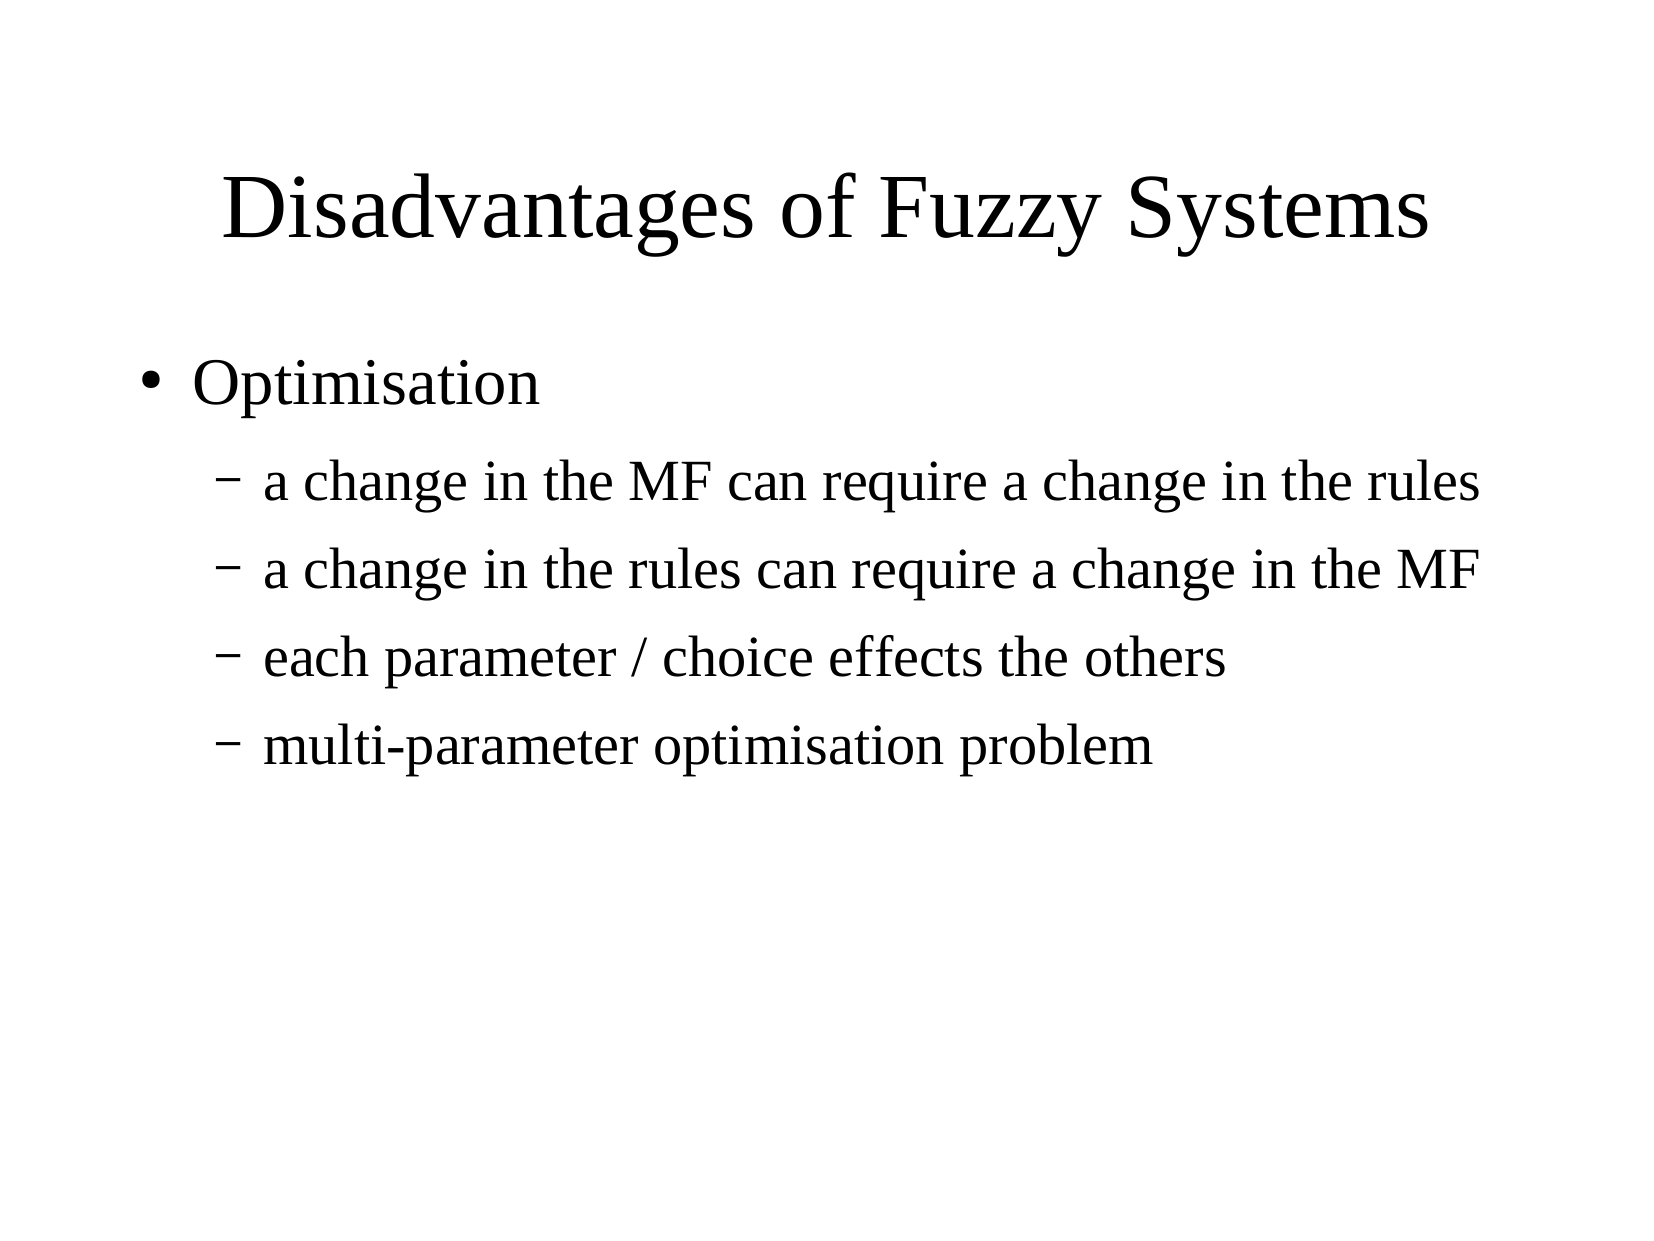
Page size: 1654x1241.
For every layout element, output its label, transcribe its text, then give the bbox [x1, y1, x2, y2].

title Disadvantages of Fuzzy Systems [121, 102, 1534, 311]
list Optimisation a change in the MF can require a change in the rules a change in the rules can require a change in the MF each parameter / choice effects the others multi-parameter optimisation problem [121, 344, 1534, 1127]
